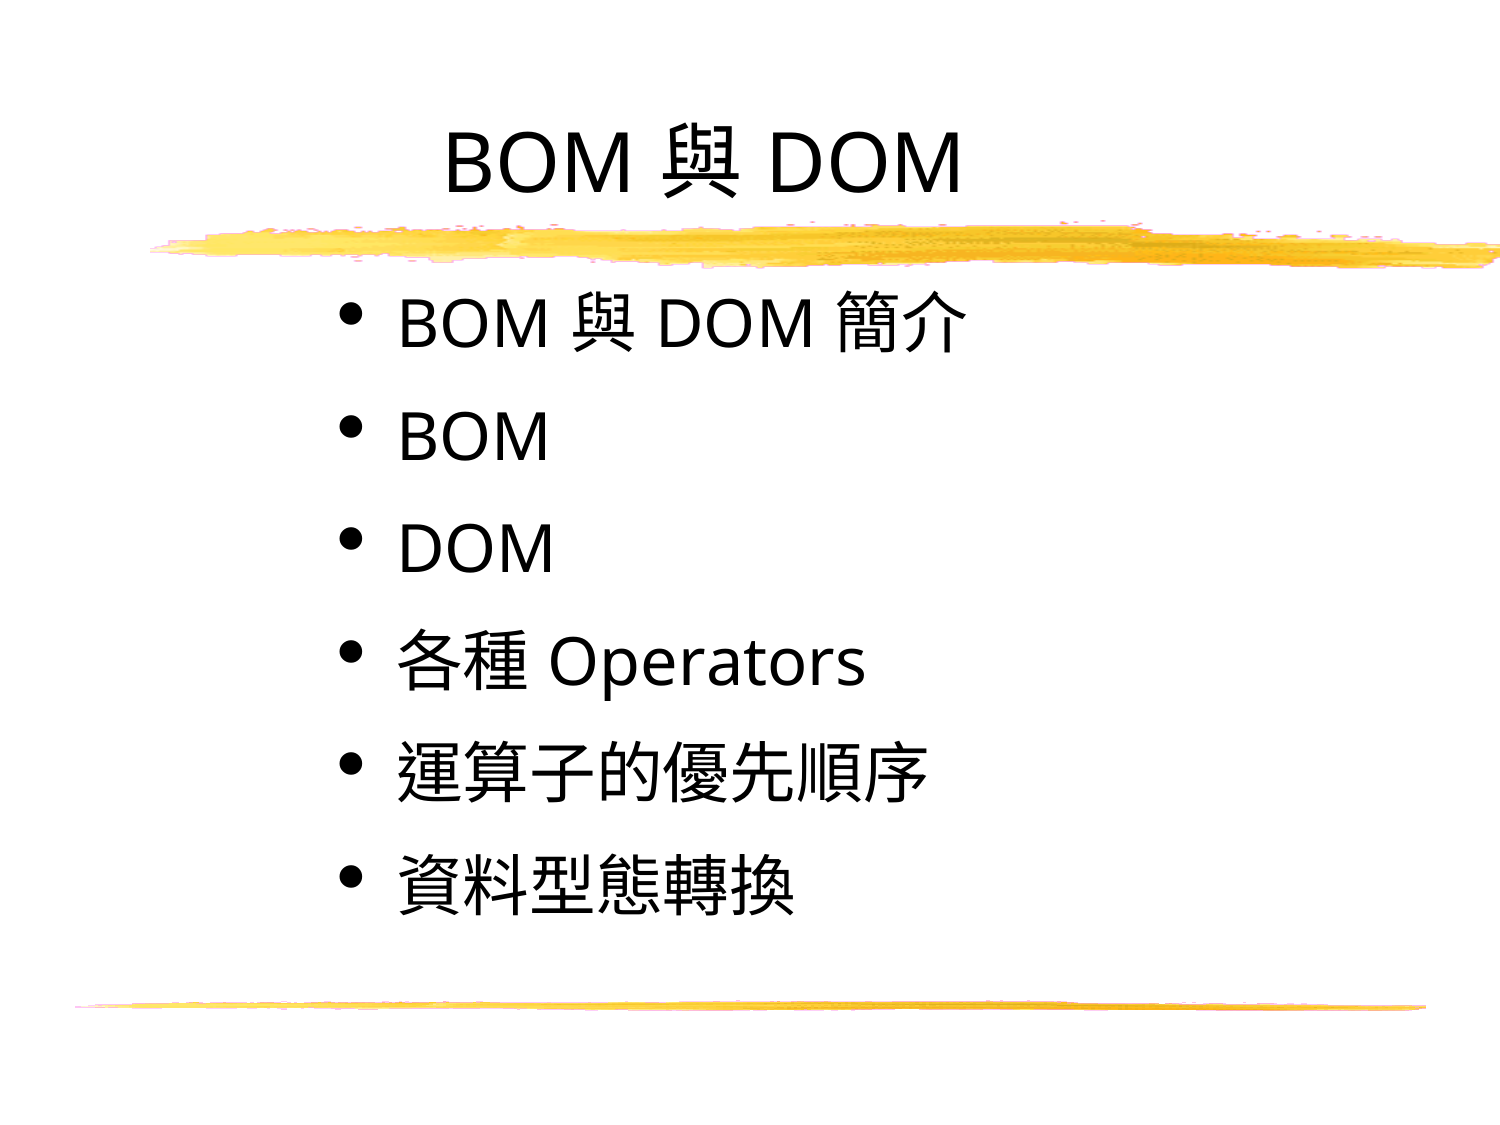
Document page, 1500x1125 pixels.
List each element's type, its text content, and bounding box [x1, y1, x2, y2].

picture [150, 215, 1500, 279]
picture [75, 999, 1426, 1013]
list BOM與DOM簡介 BOM DOM 各種Operators 運算子的優先順序 資料型態轉換 [324, 261, 1276, 984]
title BOM與DOM [66, 37, 1342, 225]
